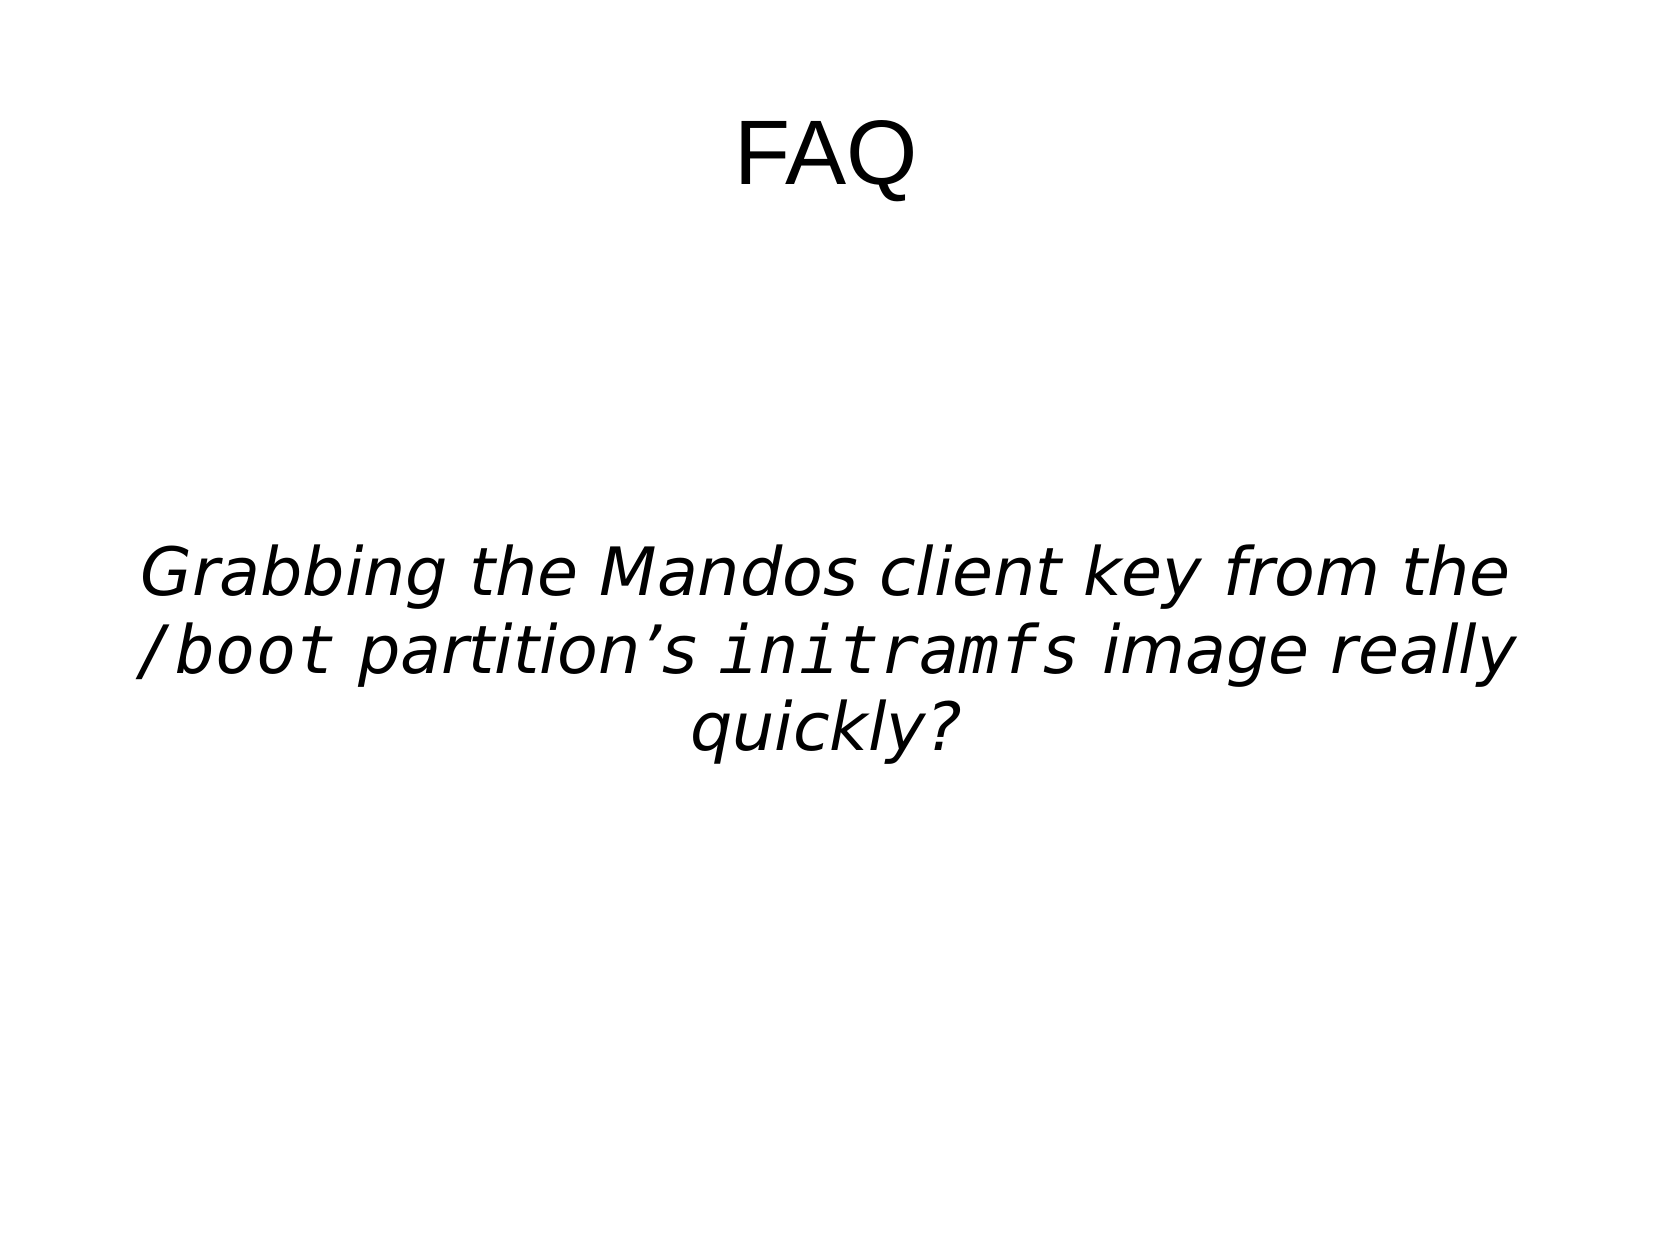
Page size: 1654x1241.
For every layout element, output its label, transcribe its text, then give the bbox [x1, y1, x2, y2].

title FAQ [82, 49, 1571, 257]
subtitle Grabbing the Mandos client key from the /boot partition’s initramfs image really quickly? [82, 290, 1571, 1010]
